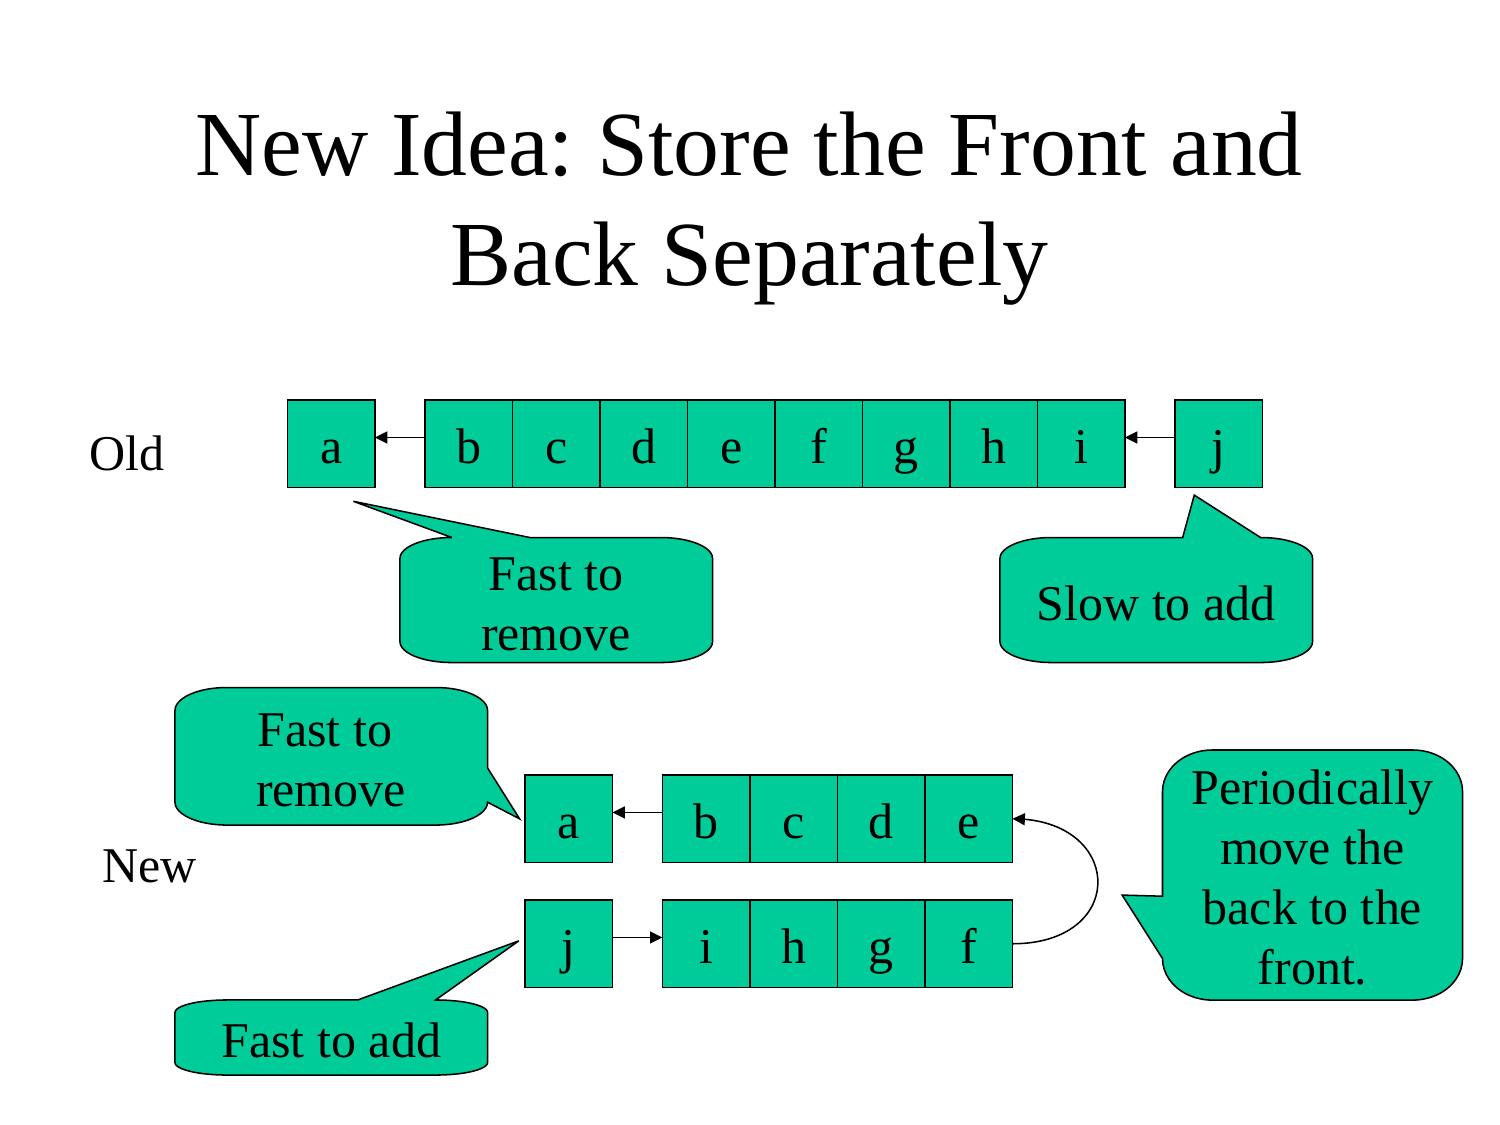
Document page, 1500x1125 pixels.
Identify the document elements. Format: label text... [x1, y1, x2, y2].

text_box Fast to remove [353, 501, 713, 663]
text_box j [525, 900, 613, 988]
text_box j [1174, 399, 1263, 488]
text_box f [774, 399, 862, 488]
text_box New [87, 824, 226, 901]
text_box b [662, 774, 750, 863]
text_box Fast to remove [174, 687, 520, 826]
text_box a [525, 774, 613, 863]
text_box Fast to add [174, 940, 519, 1076]
text_box d [600, 399, 687, 488]
text_box g [837, 900, 924, 988]
text_box f [924, 900, 1013, 988]
text_box e [924, 774, 1013, 863]
text_box a [287, 399, 376, 488]
text_box h [949, 399, 1037, 488]
text_box Slow to add [999, 495, 1313, 663]
title New Idea: Store the Front and Back Separately [112, 76, 1388, 312]
text_box i [662, 900, 750, 988]
text_box e [687, 399, 774, 488]
text_box Periodically move the back to the front. [1122, 750, 1463, 1001]
text_box d [837, 774, 924, 863]
text_box Old [75, 412, 213, 488]
text_box b [424, 399, 512, 488]
text_box h [750, 900, 837, 988]
text_box i [1037, 399, 1126, 488]
text_box c [750, 774, 837, 863]
text_box c [512, 399, 600, 488]
text_box g [862, 399, 949, 488]
